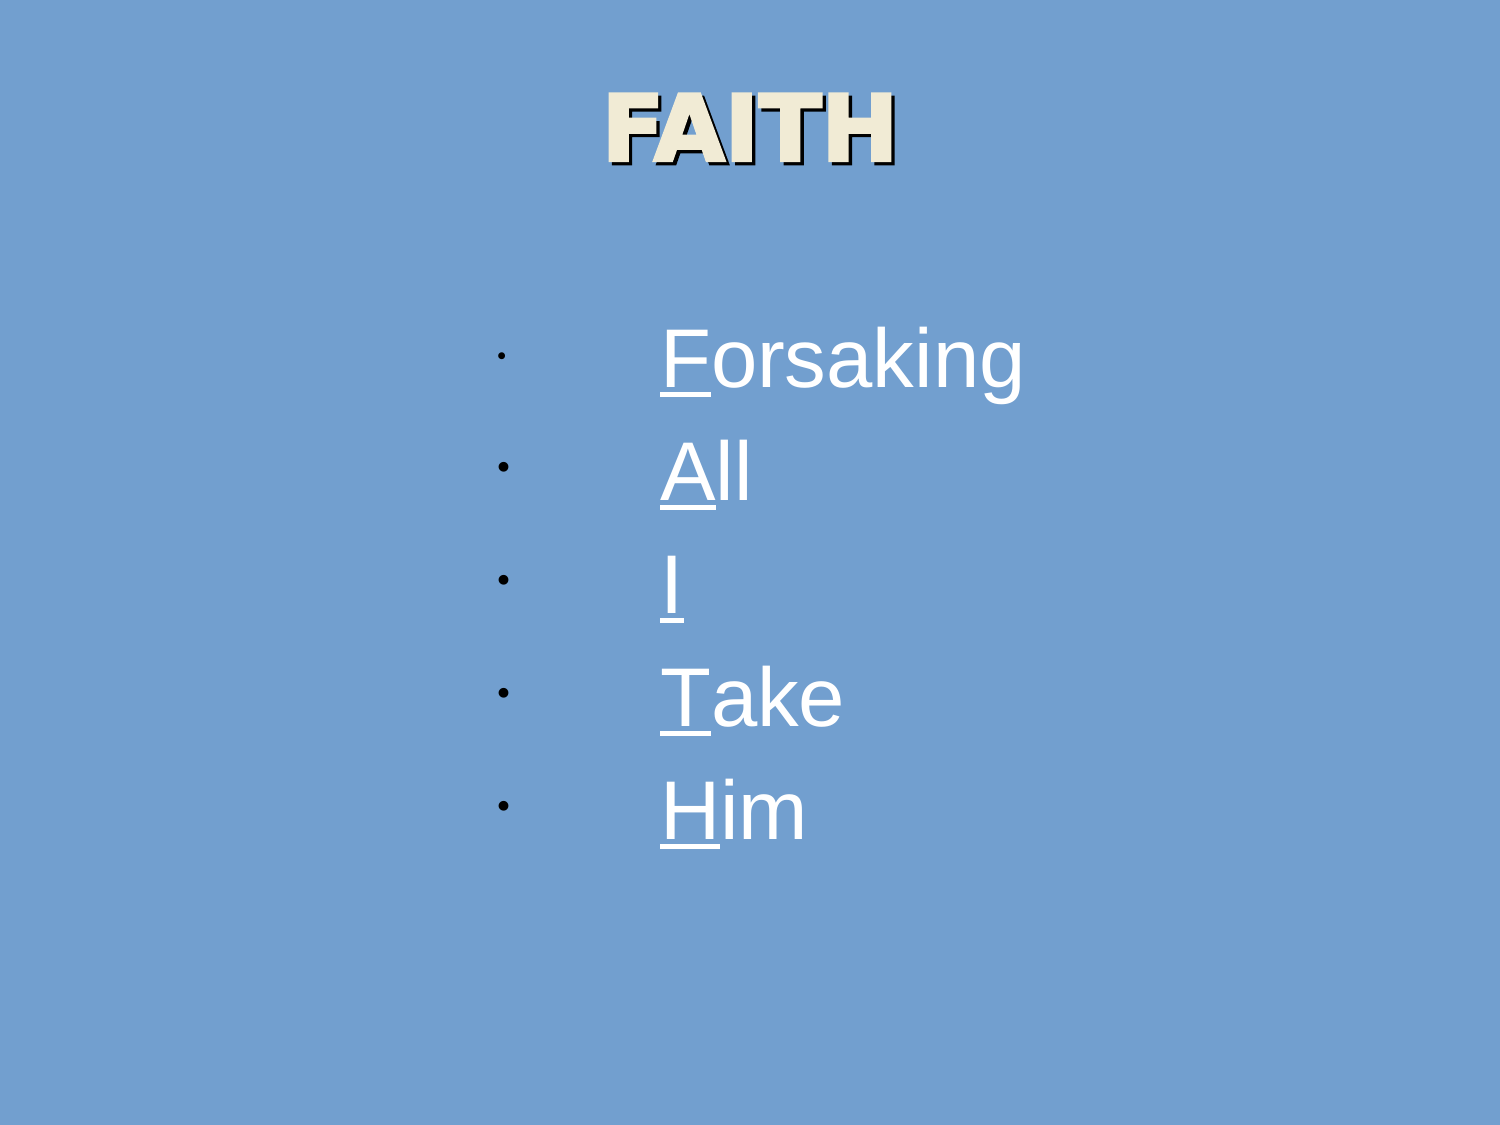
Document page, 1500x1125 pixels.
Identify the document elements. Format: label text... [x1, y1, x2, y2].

list Forsaking All I Take Him [474, 312, 1500, 1085]
title FAITH [75, 44, 1426, 233]
